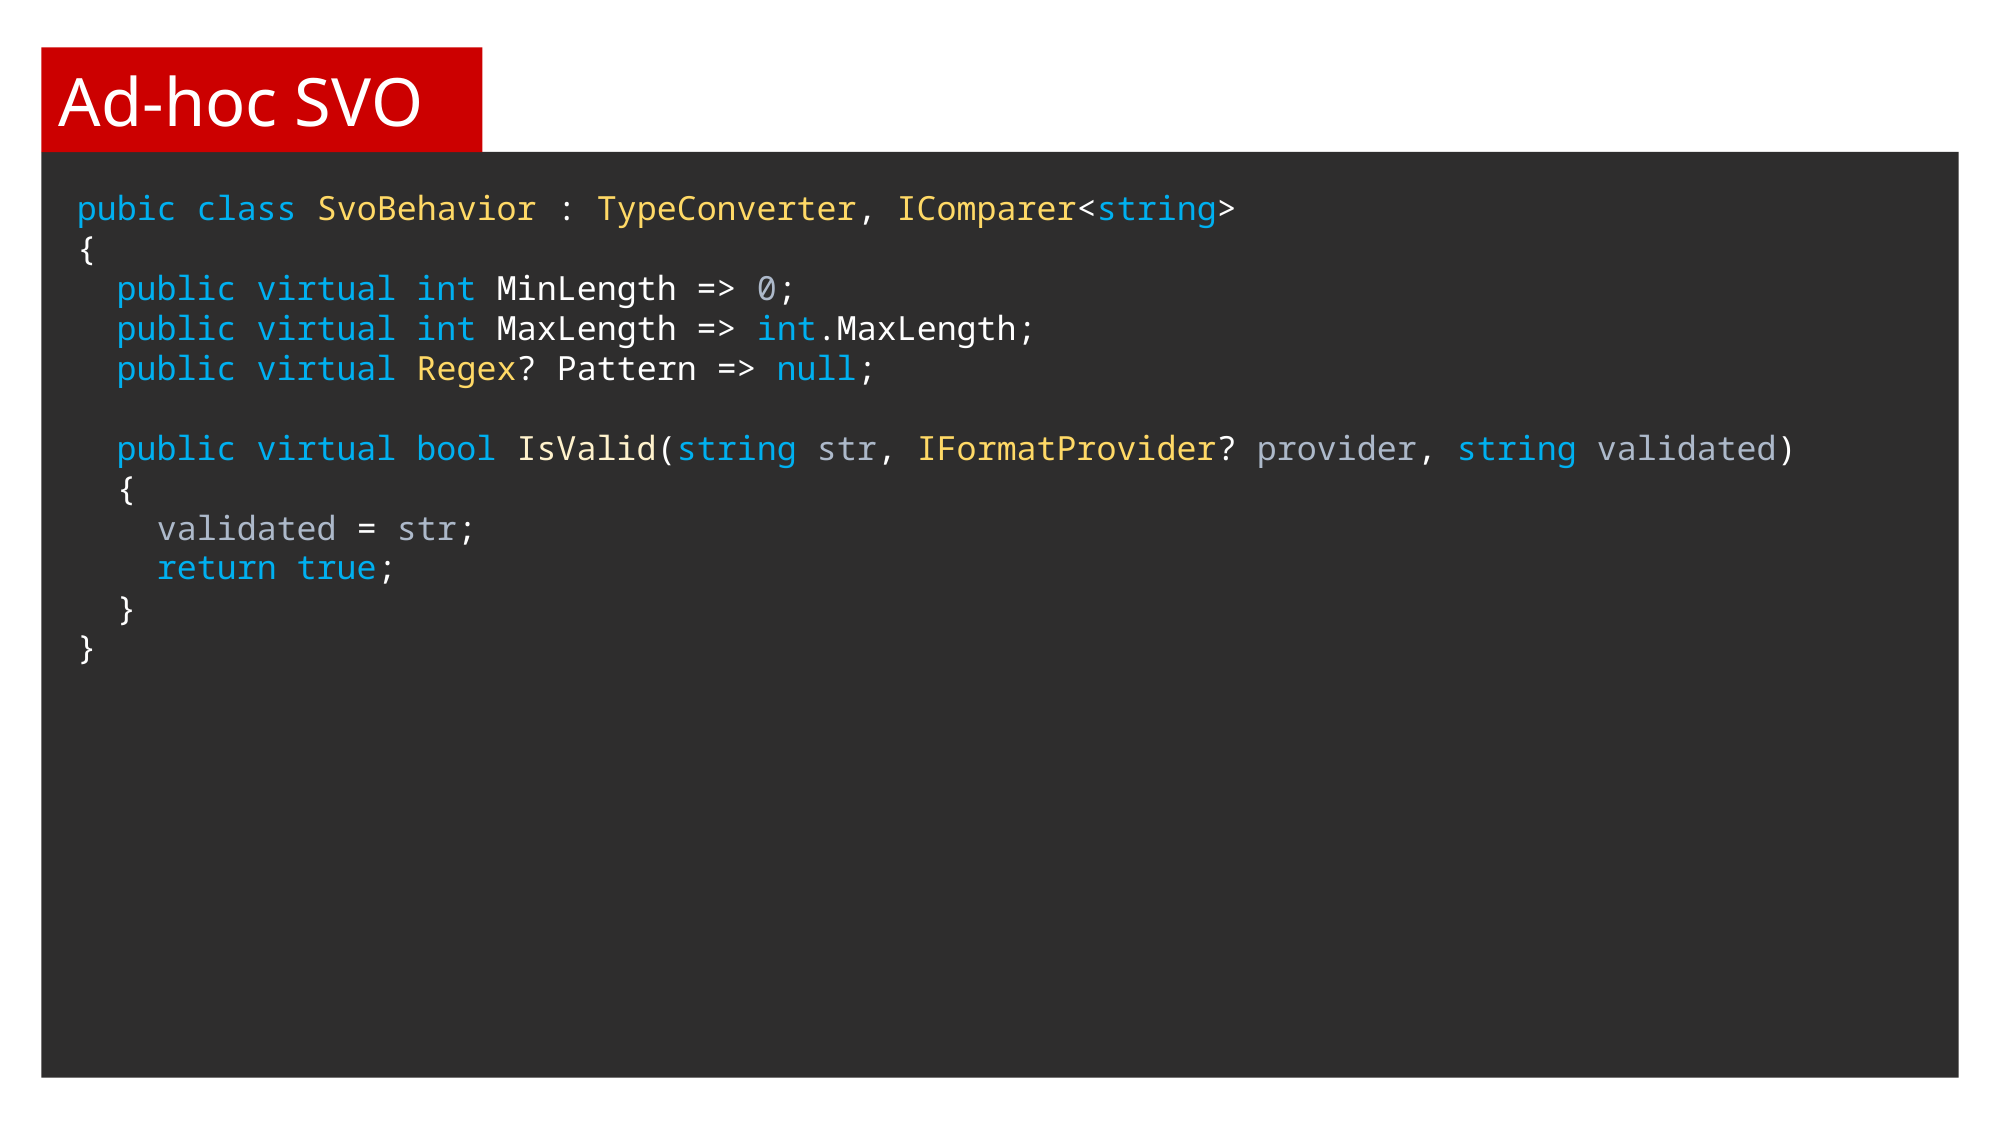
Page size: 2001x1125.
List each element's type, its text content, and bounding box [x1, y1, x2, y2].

text_box Ad-hoc SVO [41, 47, 483, 153]
text_box pubic class SvoBehavior : TypeConverter, IComparer<string> { public virtual int MinLength => 0; public virtual int MaxLength => int.MaxLength; public virtual Regex? Pattern => null; public virtual bool IsValid(string str, IFormatProvider? provider, string validated) { validated = str; return true; } } [41, 152, 1835, 679]
text_box [41, 152, 1959, 1078]
